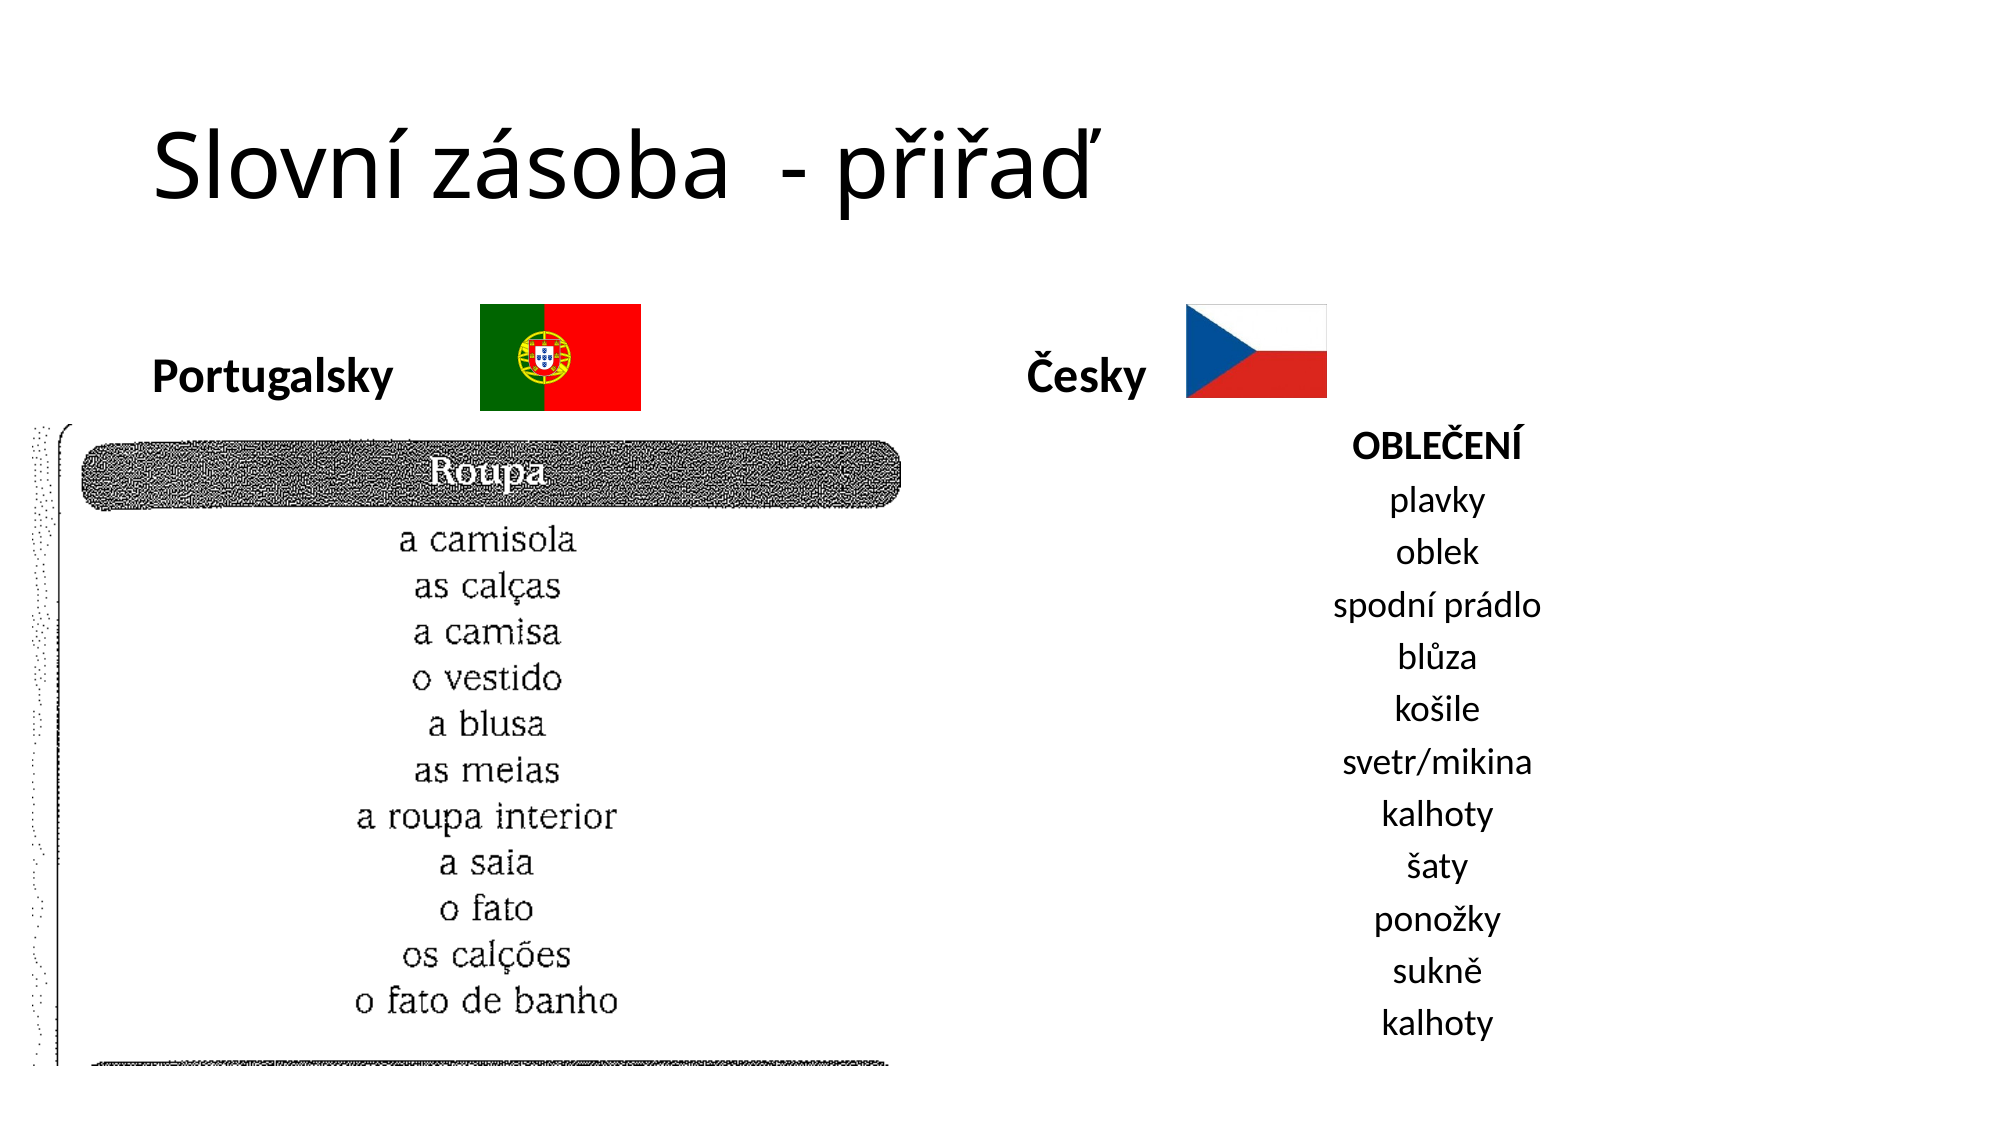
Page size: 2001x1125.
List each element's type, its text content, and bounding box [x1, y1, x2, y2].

list OBLEČENÍ plavky oblek spodní prádlo blůza košile svetr/mikina kalhoty šaty ponožky sukně kalhoty [1012, 424, 1863, 1066]
picture [1186, 304, 1327, 398]
list Portugalsky [137, 275, 984, 411]
picture [32, 424, 901, 1066]
title Slovní zásoba - přiřaď [137, 59, 1863, 278]
picture [480, 304, 641, 411]
list Česky [1012, 275, 1863, 411]
